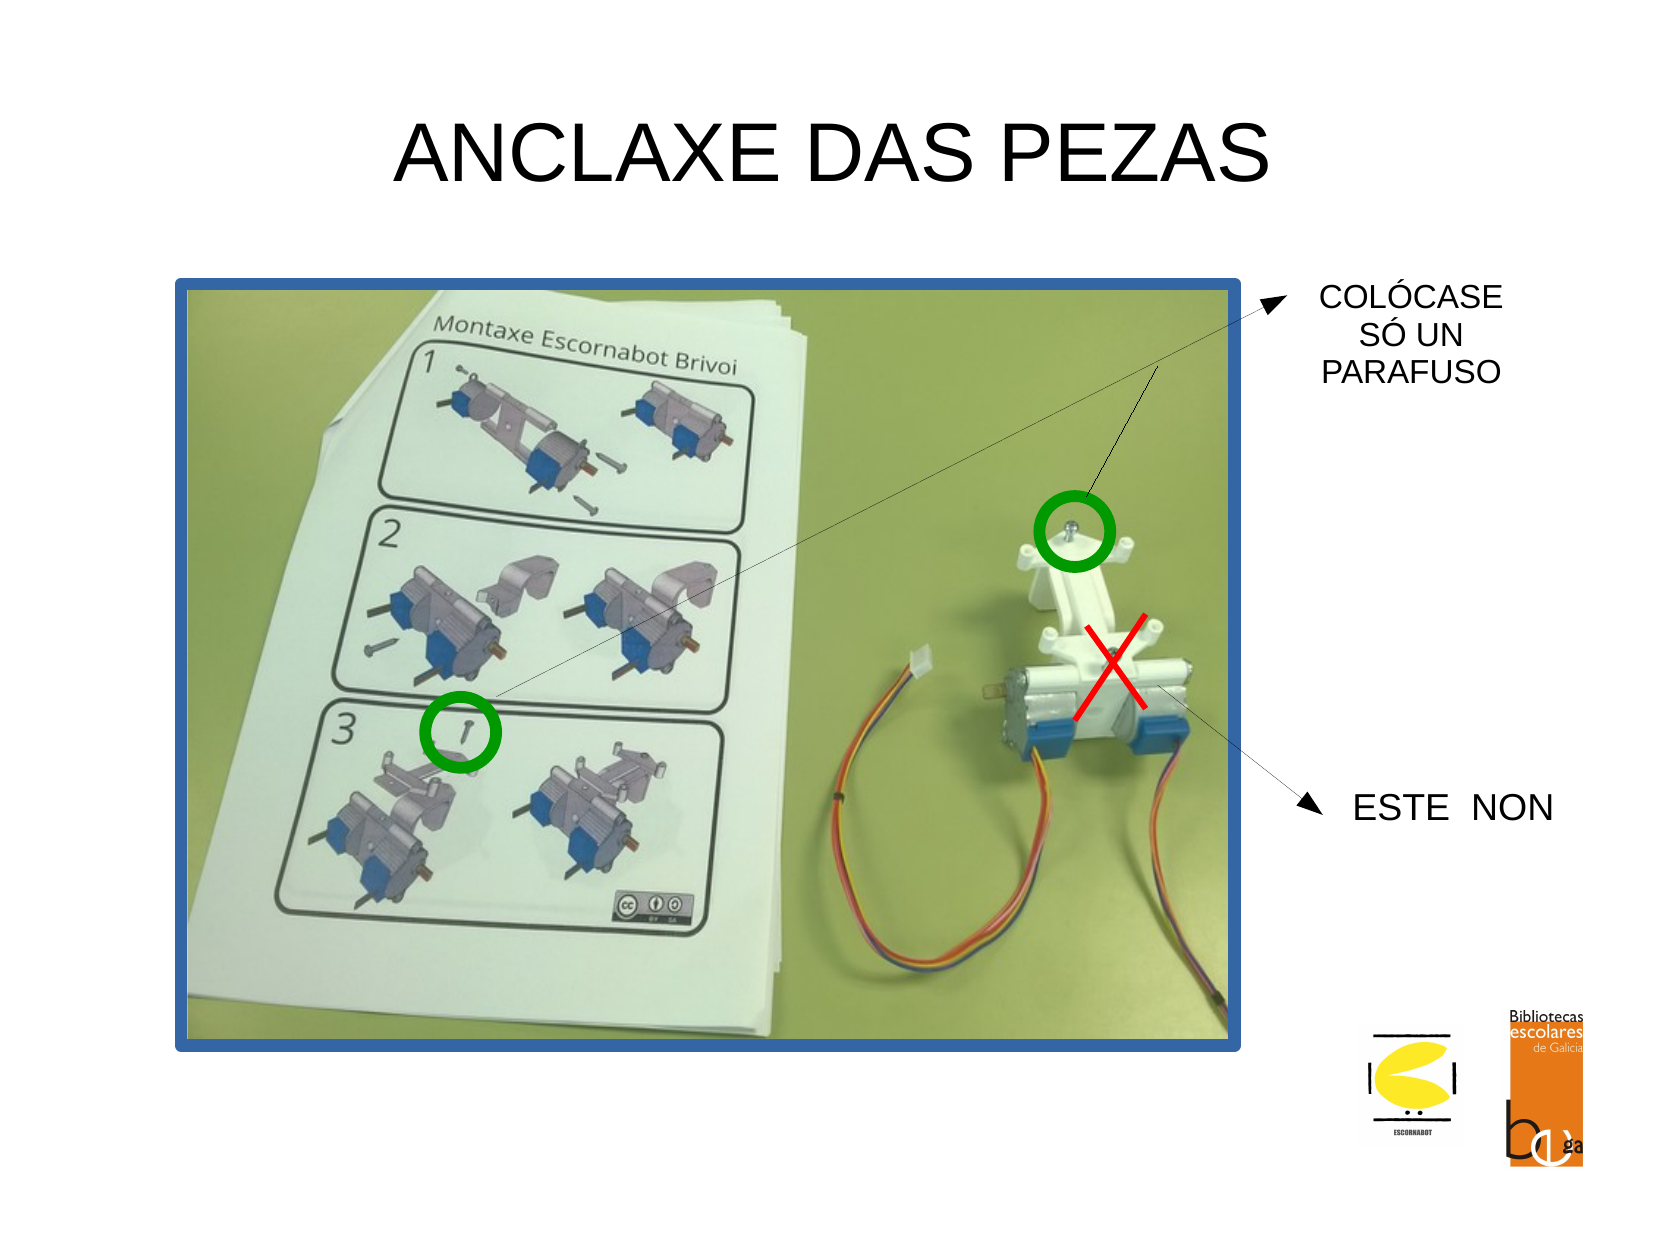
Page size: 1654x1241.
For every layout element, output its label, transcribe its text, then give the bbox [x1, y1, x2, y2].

picture [187, 290, 1229, 1040]
text_box ESTE NON [1334, 779, 1583, 837]
picture [1358, 1023, 1465, 1146]
title ANCLAXE DAS PEZAS [82, 49, 1571, 257]
text_box COLÓCASE SÓ UN PARAFUSO [1299, 271, 1524, 398]
picture [1501, 1010, 1583, 1170]
